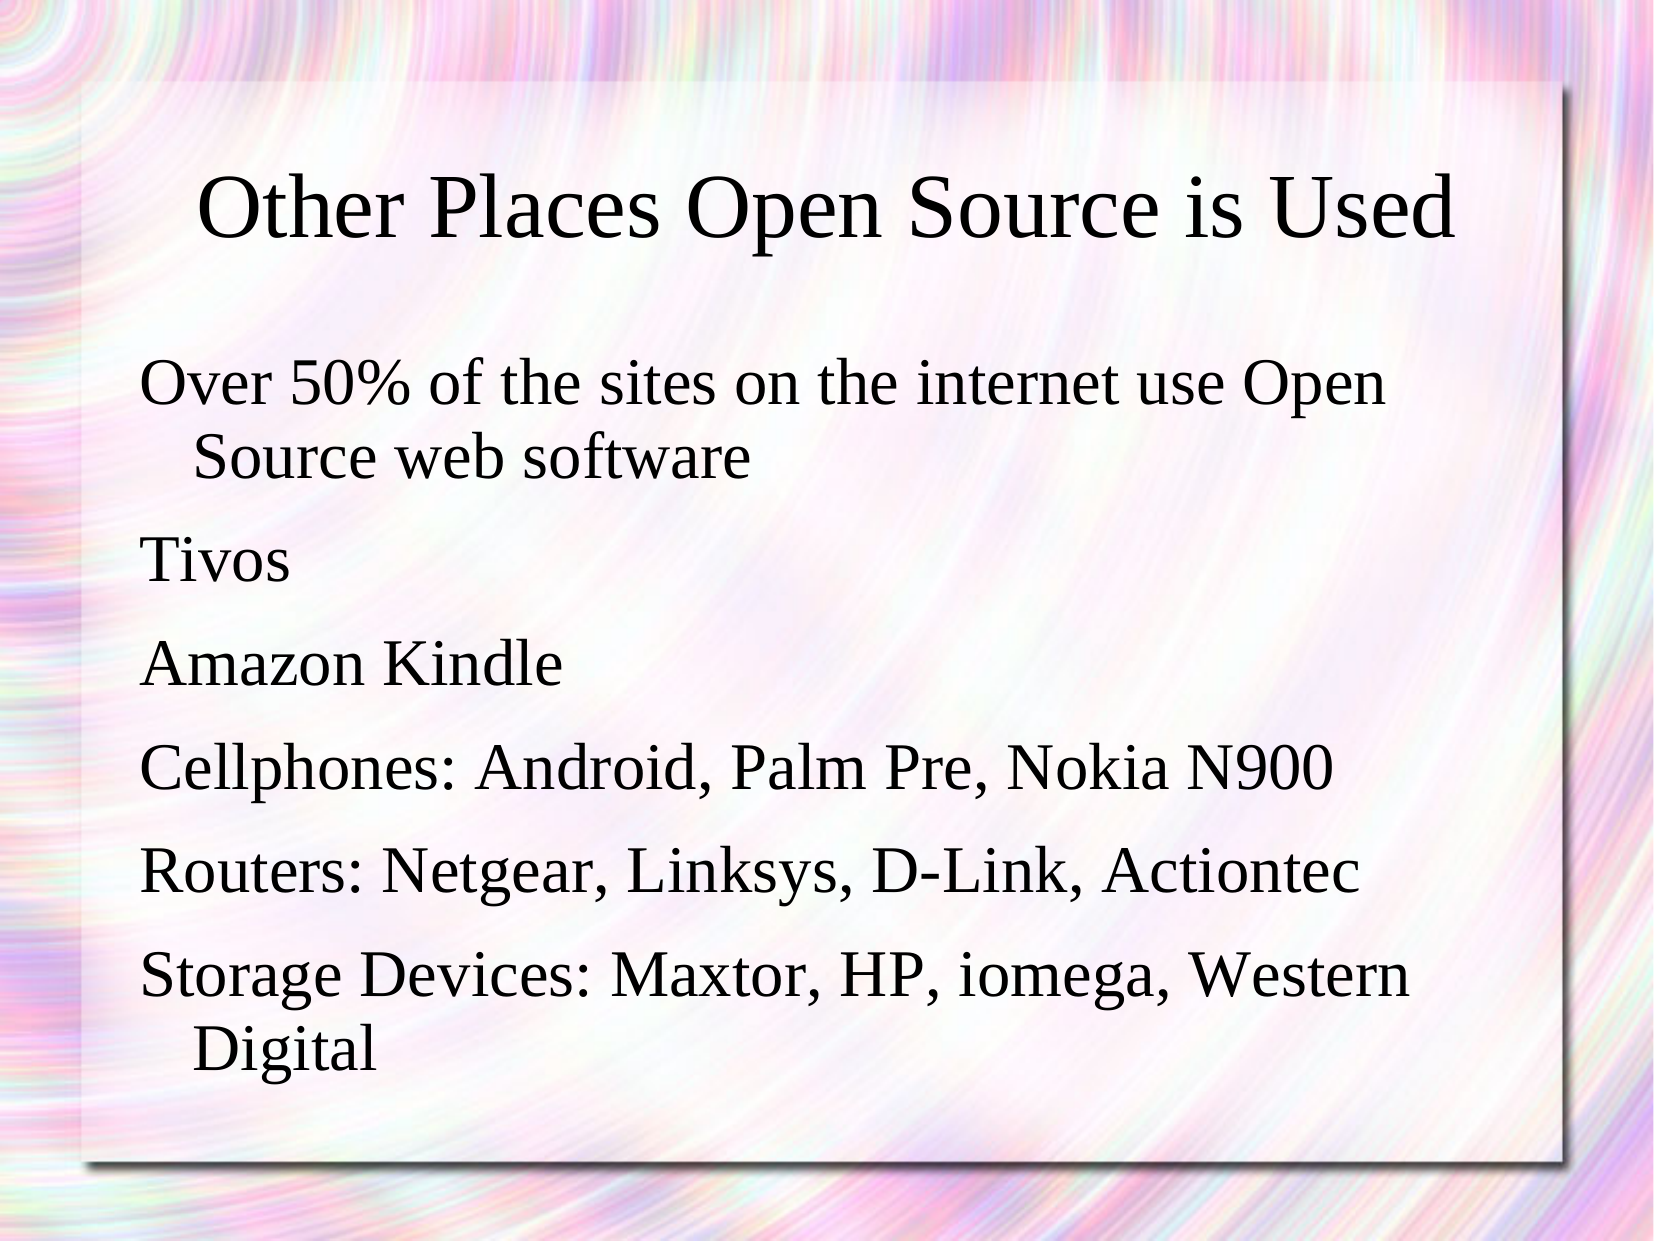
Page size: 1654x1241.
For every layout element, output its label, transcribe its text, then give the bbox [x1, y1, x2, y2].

list Over 50% of the sites on the internet use Open Source web software Tivos Amazon Kindle Cellphones: Android, Palm Pre, Nokia N900 Routers: Netgear, Linksys, D-Link, Actiontec Storage Devices: Maxtor, HP, iomega, Western Digital [121, 344, 1534, 1164]
picture [0, 0, 1654, 1241]
title Other Places Open Source is Used [121, 102, 1534, 311]
